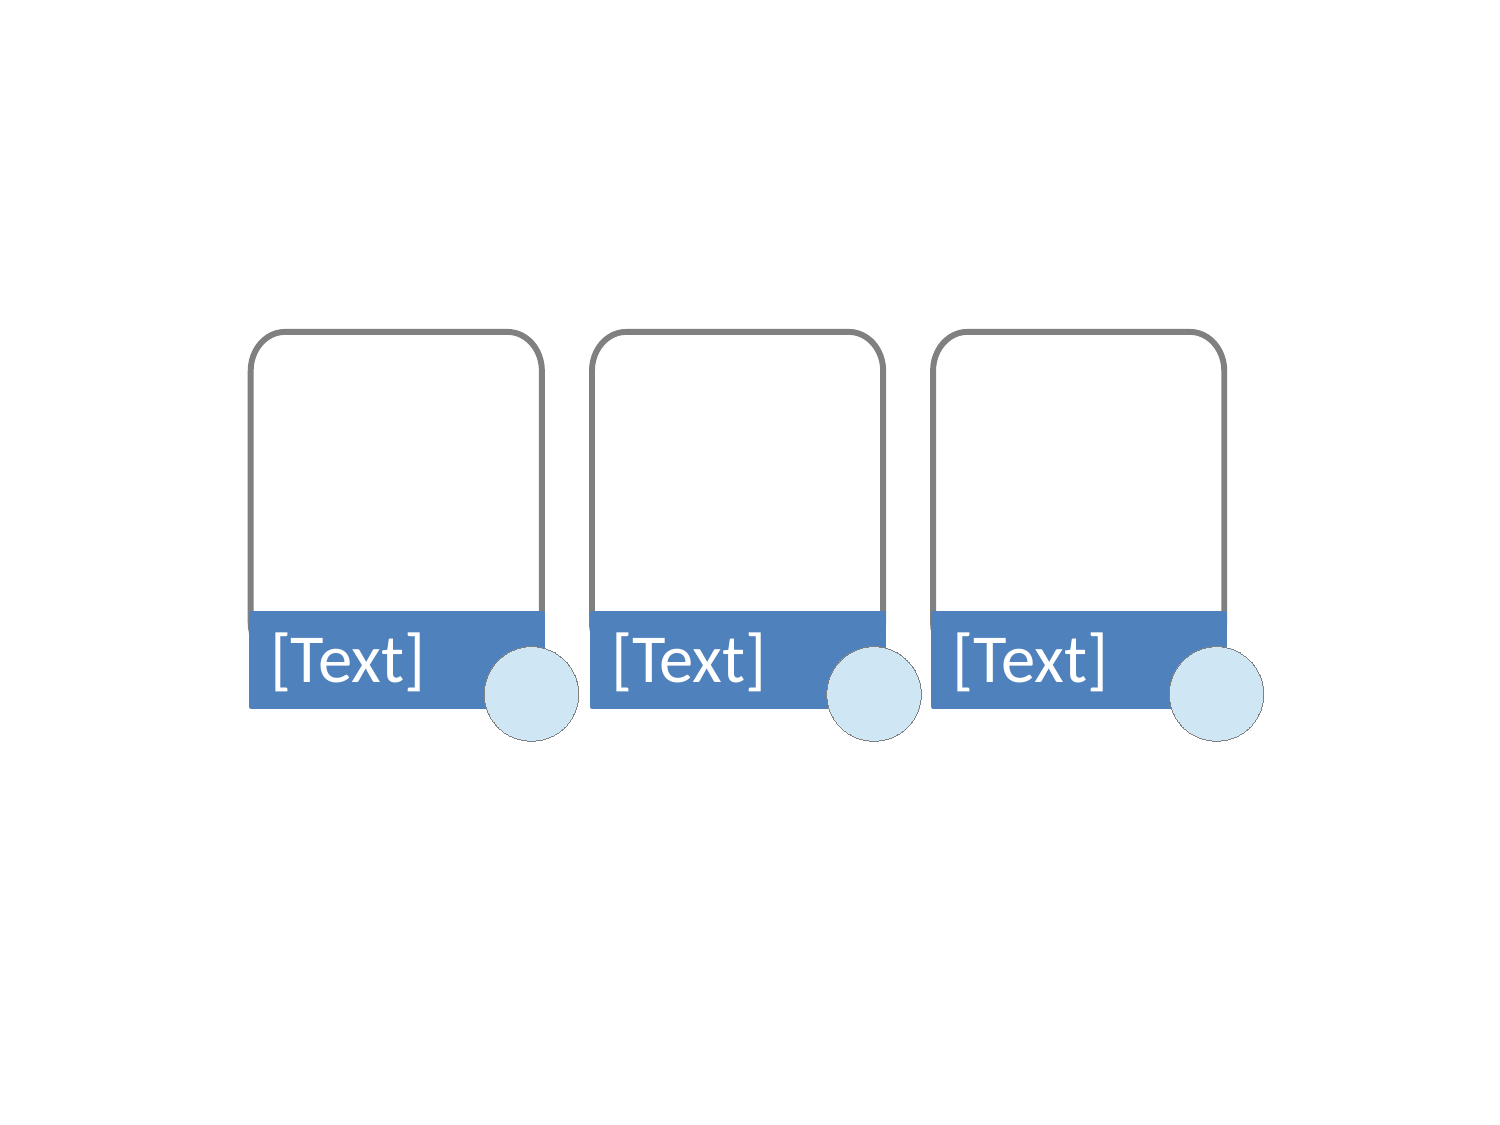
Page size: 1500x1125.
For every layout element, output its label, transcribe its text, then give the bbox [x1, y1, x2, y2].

text_box [Text] [250, 612, 543, 707]
text_box [Text] [933, 612, 1226, 707]
text_box [1169, 646, 1264, 742]
text_box [250, 331, 542, 612]
text_box [826, 646, 922, 742]
text_box [484, 646, 579, 742]
text_box [Text] [591, 612, 884, 707]
text_box [591, 331, 884, 612]
text_box [933, 331, 1225, 612]
